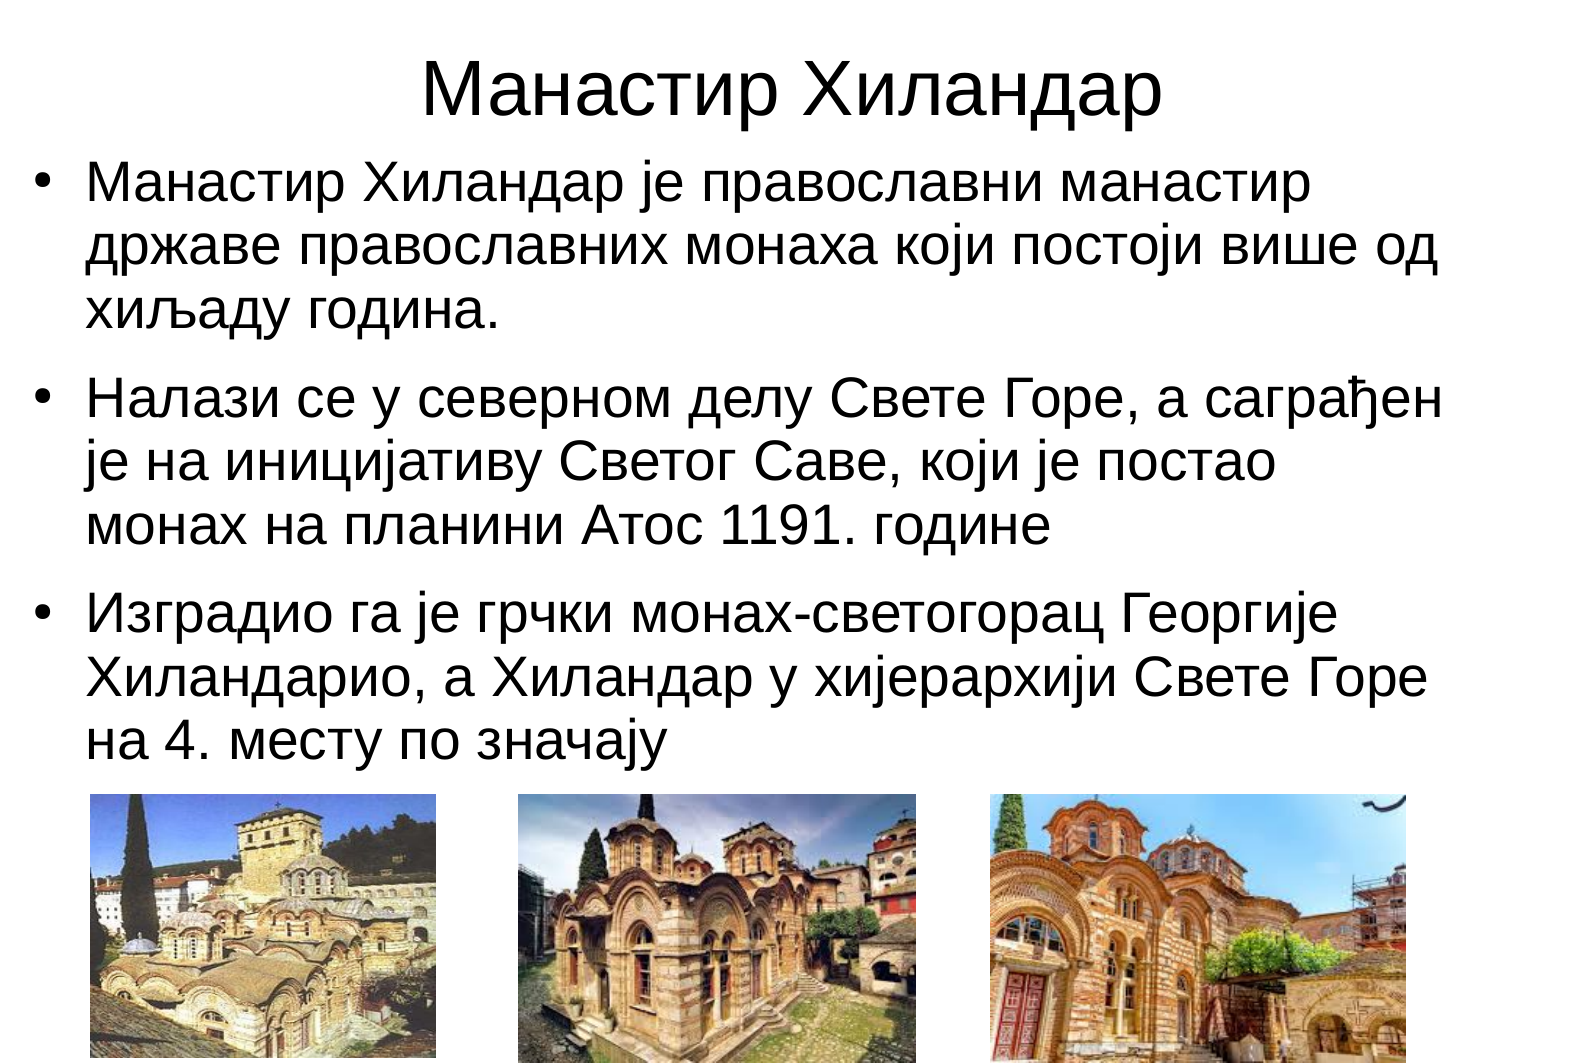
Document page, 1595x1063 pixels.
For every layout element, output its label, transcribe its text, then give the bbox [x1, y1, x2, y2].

picture [90, 794, 436, 1058]
picture [990, 794, 1406, 1063]
picture [518, 794, 916, 1063]
list Манастир Хиландар је православни манастир државе православних монаха који постоји више од хиљаду година. Налази се у северном делу Свете Горе, а саграђен је на иницијативу Светог Саве, који је постао монах на планини Атос 1191. године Изградио га је грчки монах-светогорац Георгије Хиландарио, а Хиландар у хијерархији Свете Горе на 4. месту по значају [15, 150, 1450, 852]
title Манастир Хиландар [75, 0, 1510, 178]
